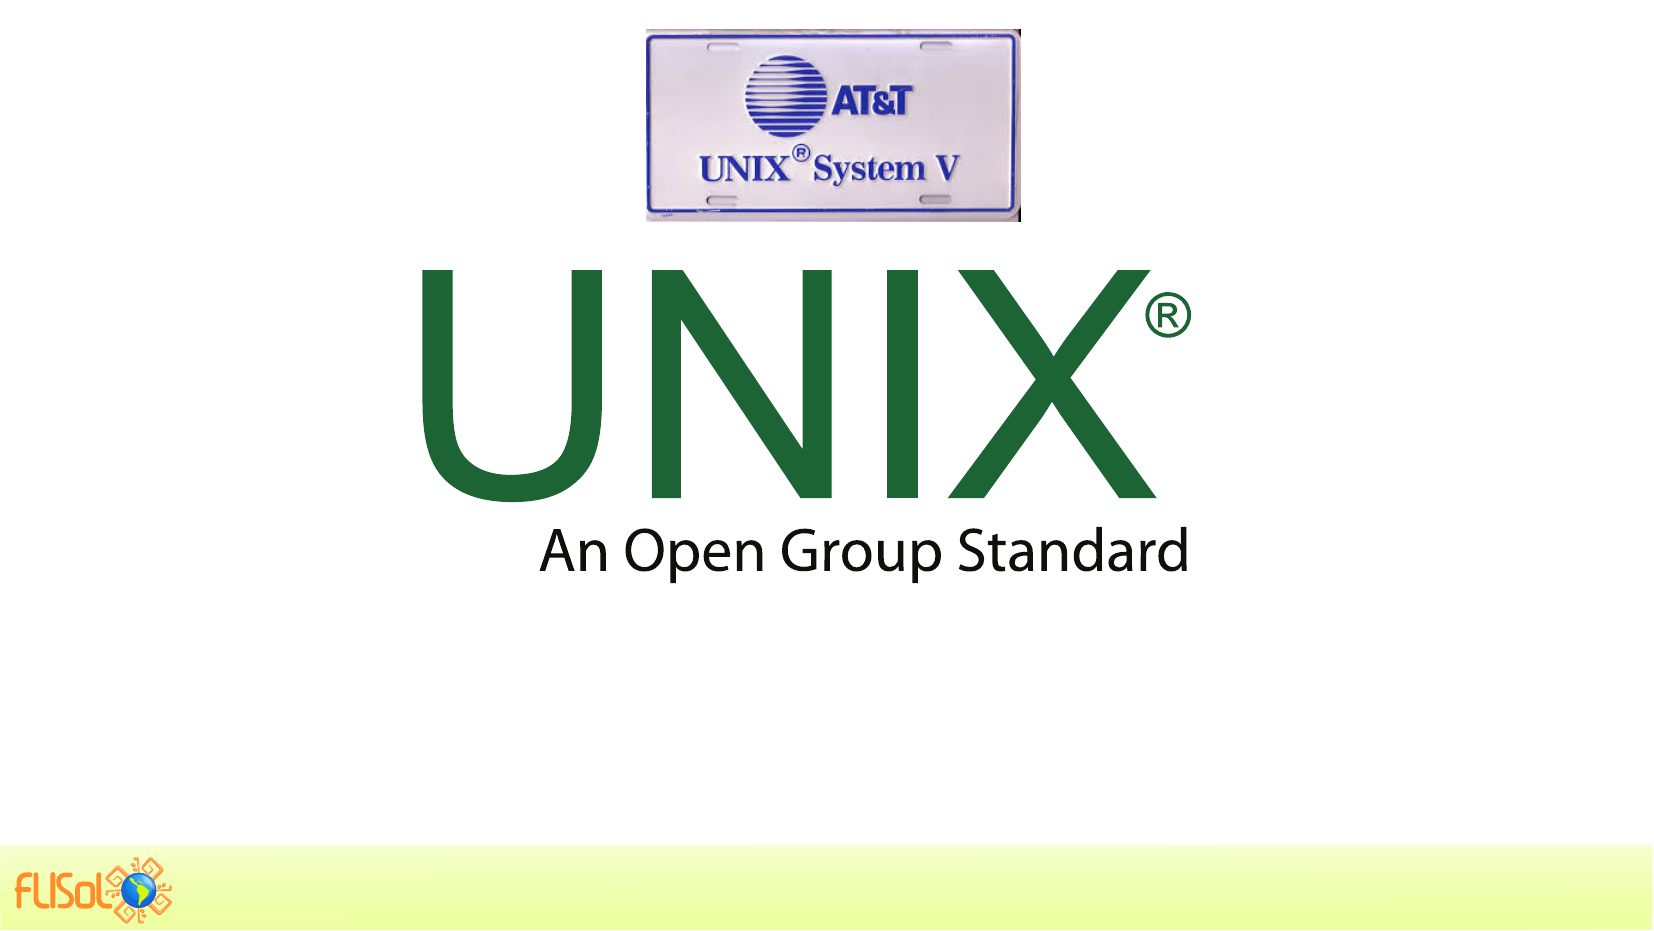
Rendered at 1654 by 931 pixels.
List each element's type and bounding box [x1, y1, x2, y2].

text_box [0, 844, 1654, 931]
picture [646, 29, 1021, 222]
picture [413, 265, 1198, 591]
